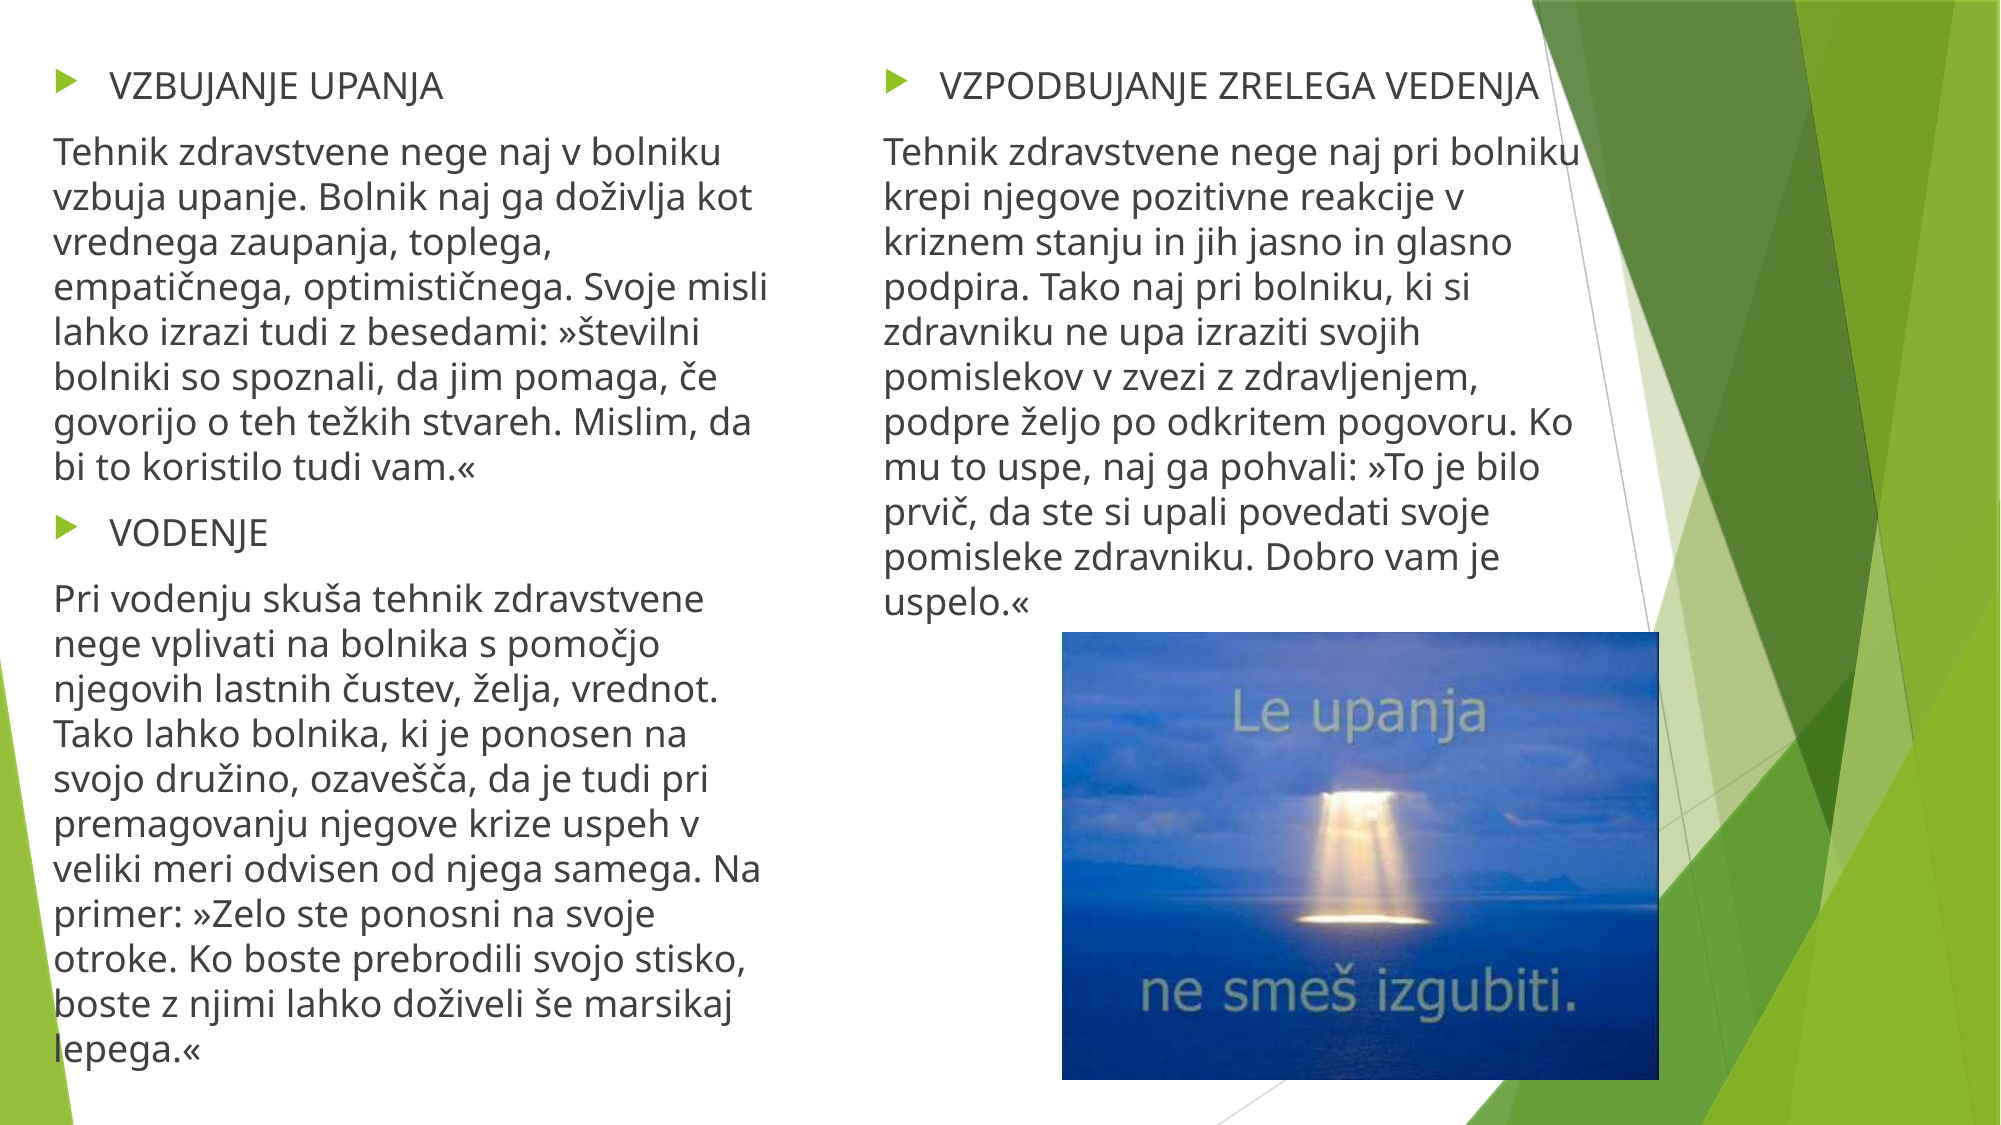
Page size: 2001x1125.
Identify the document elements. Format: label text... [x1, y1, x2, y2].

list VZPODBUJANJE ZRELEGA VEDENJA Tehnik zdravstvene nege naj pri bolniku krepi njegove pozitivne reakcije v kriznem stanju in jih jasno in glasno podpira. Tako naj pri bolniku, ki si zdravniku ne upa izraziti svojih pomislekov v zvezi z zdravljenjem, podpre željo po odkritem pogovoru. Ko mu to uspe, naj ga pohvali: »To je bilo prvič, da ste si upali povedati svoje pomisleke zdravniku. Dobro vam je uspelo.« [868, 54, 1617, 1080]
list VZBUJANJE UPANJA Tehnik zdravstvene nege naj v bolniku vzbuja upanje. Bolnik naj ga doživlja kot vrednega zaupanja, toplega, empatičnega, optimističnega. Svoje misli lahko izrazi tudi z besedami: »številni bolniki so spoznali, da jim pomaga, če govorijo o teh težkih stvareh. Mislim, da bi to koristilo tudi vam.« VODENJE Pri vodenju skuša tehnik zdravstvene nege vplivati na bolnika s pomočjo njegovih lastnih čustev, želja, vrednot. Tako lahko bolnika, ki je ponosen na svojo družino, ozavešča, da je tudi pri premagovanju njegove krize uspeh v veliki meri odvisen od njega samega. Na primer: »Zelo ste ponosni na svoje otroke. Ko boste prebrodili svojo stisko, boste z njimi lahko doživeli še marsikaj lepega.« [38, 54, 798, 1097]
picture [1062, 632, 1659, 1080]
